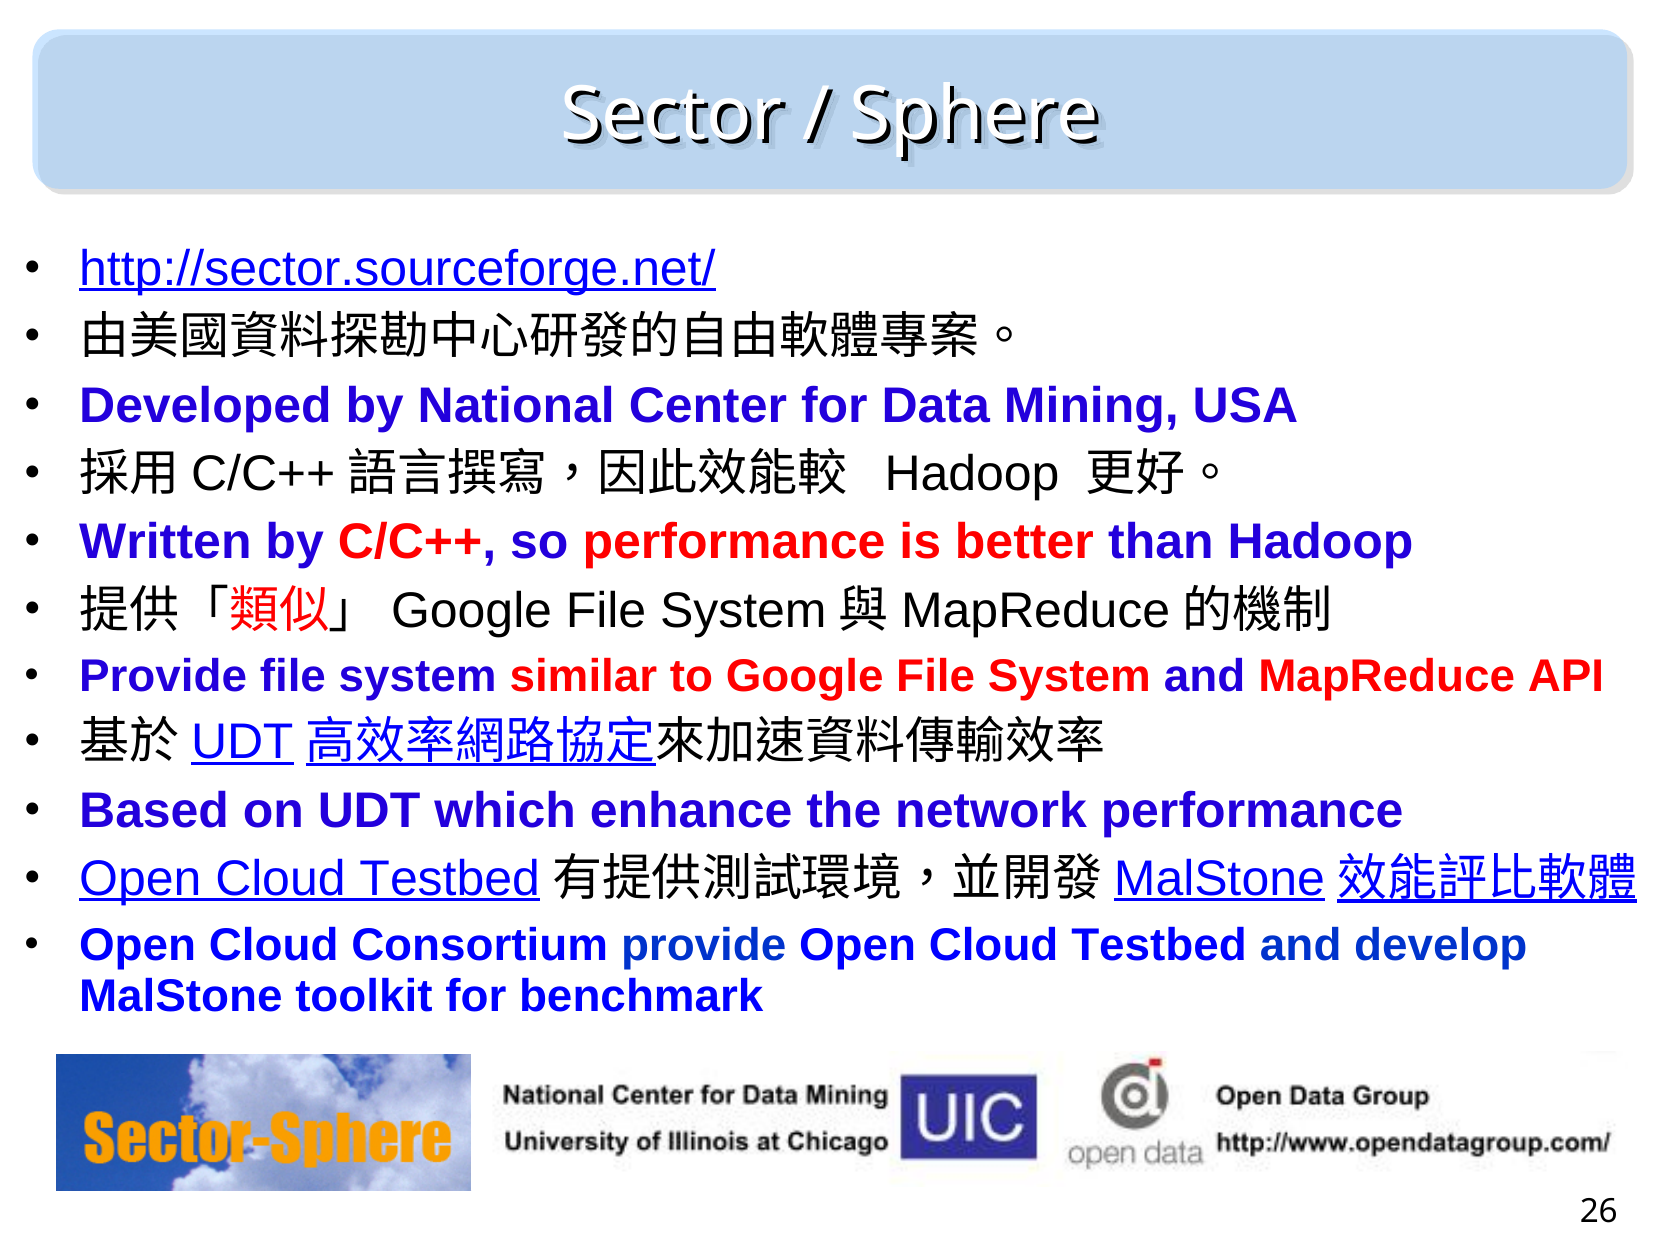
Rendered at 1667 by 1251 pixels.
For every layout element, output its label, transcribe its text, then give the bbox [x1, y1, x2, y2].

text_box Sector / Sphere [32, 29, 1628, 189]
picture [476, 1051, 1629, 1188]
text_box http://sector.sourceforge.net/ 由美國資料探勘中心研發的自由軟體專案。 Developed by National Center for Data Mining, USA 採用C/C++語言撰寫，因此效能較 Hadoop 更好。 Written by C/C++, so performance is better than Hadoop 提供「類似」Google File System與MapReduce的機制 Provide file system similar to Google File System and MapReduce API 基於UDT高效率網路協定來加速資料傳輸效率 Based on UDT which enhance the network performance Open Cloud Testbed有提供測試環境，並開發MalStone效能評比軟體 Open Cloud Consortium provide Open Cloud Testbed and develop MalStone toolkit for benchmark [23, 236, 1654, 1004]
picture [56, 1054, 471, 1191]
